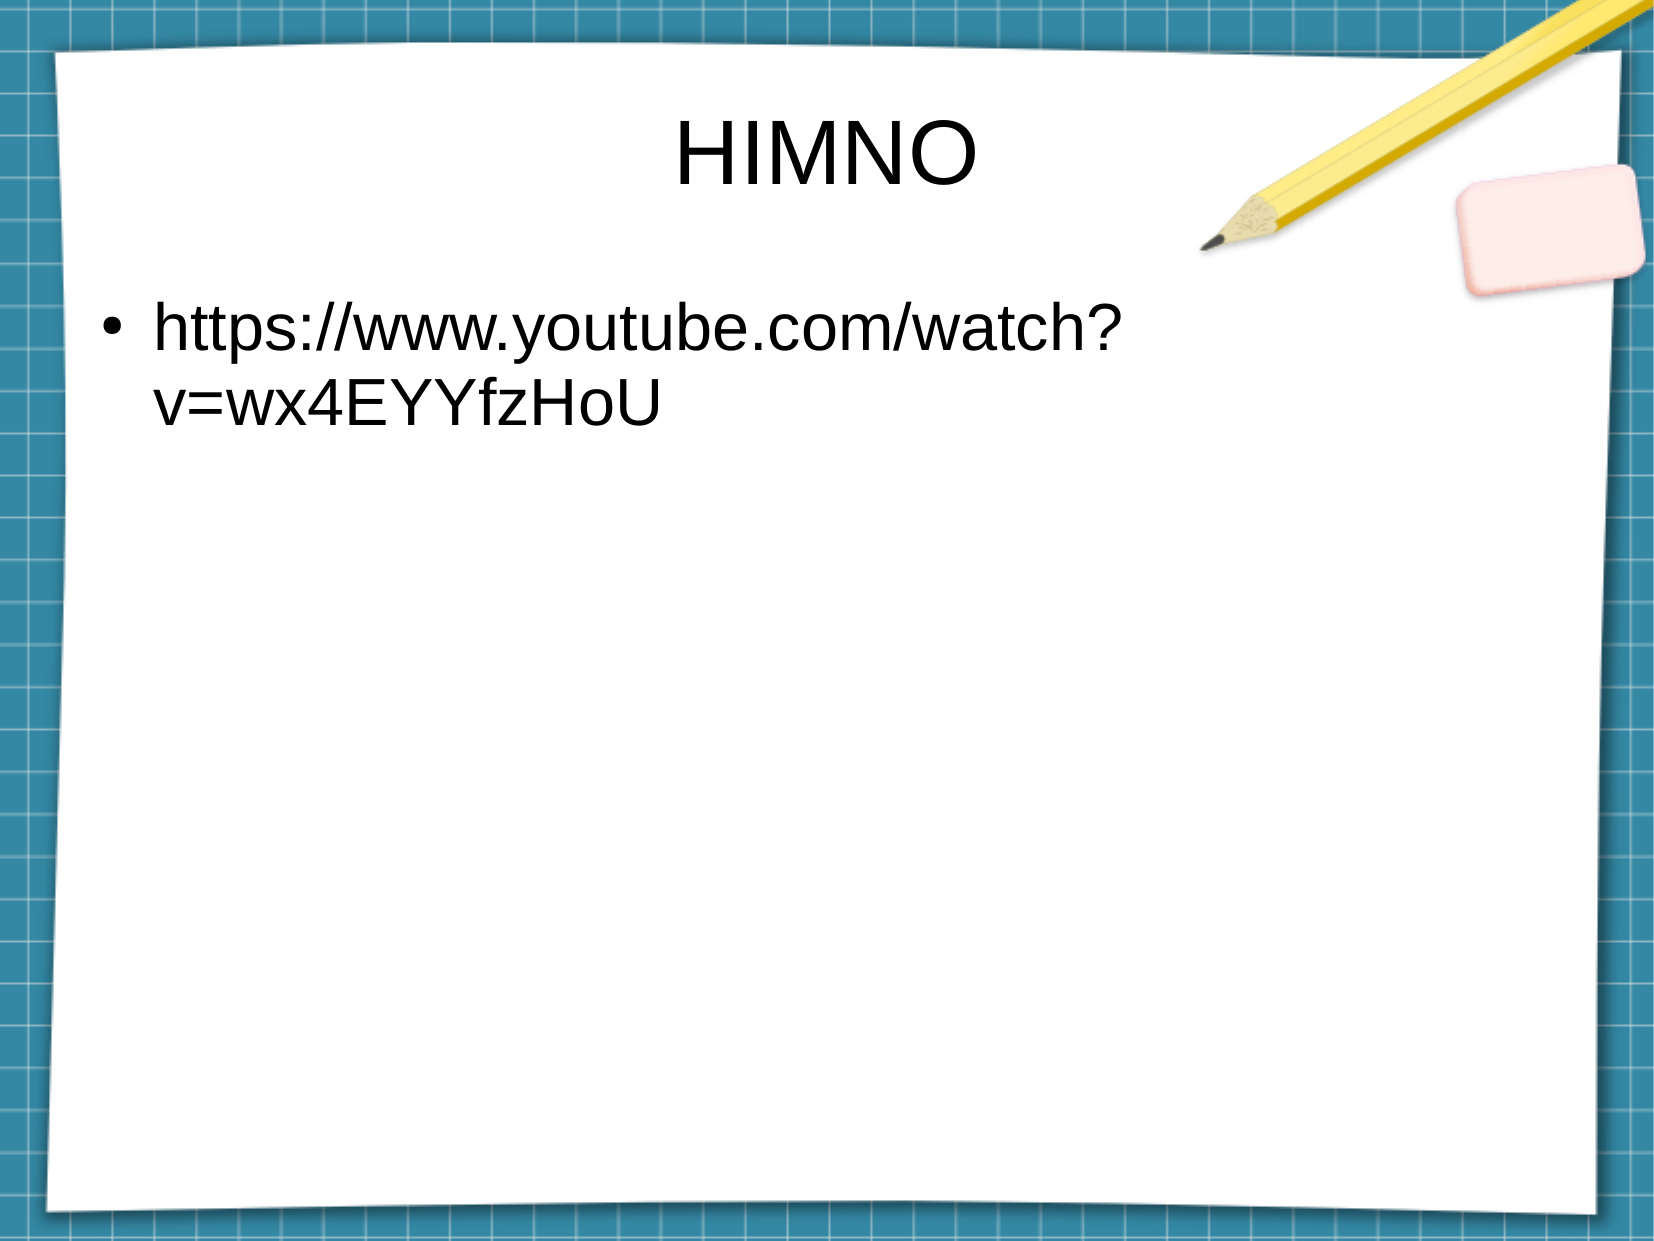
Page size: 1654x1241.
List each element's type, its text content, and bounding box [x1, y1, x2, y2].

picture [0, 0, 1654, 1241]
title HIMNO [82, 49, 1571, 257]
list https://www.youtube.com/watch?v=wx4EYYfzHoU [82, 290, 1571, 1010]
